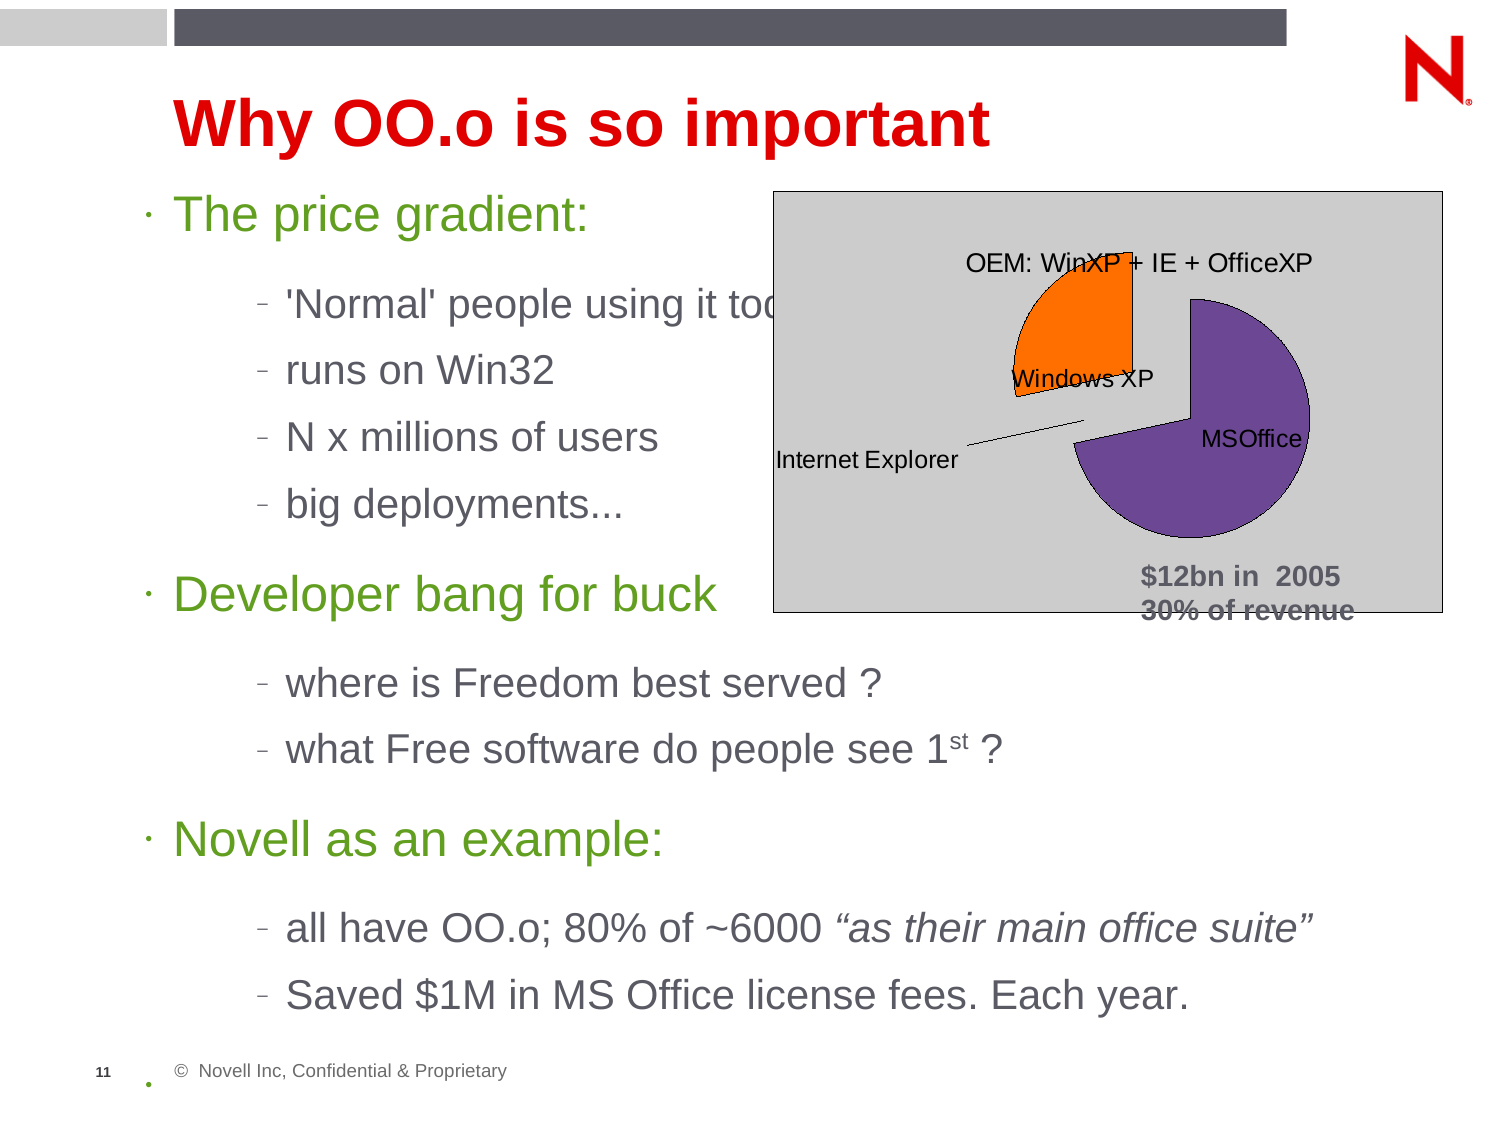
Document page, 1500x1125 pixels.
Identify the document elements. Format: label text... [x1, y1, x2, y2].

title Why OO.o is so important [173, 41, 1395, 191]
picture [1403, 32, 1473, 107]
text_box $12bn in 2005 30% of revenue [1140, 558, 1356, 626]
list The price gradient: 'Normal' people using it today runs on Win32 N x millions of users big deployments... Developer bang for buck where is Freedom best served ? what Free software do people see 1st ? Novell as an example: all have OO.o; 80% of ~6000 “as their main office suite” Saved $1M in MS Office license fees. Each year. [145, 183, 1385, 1125]
chart [773, 191, 1443, 613]
